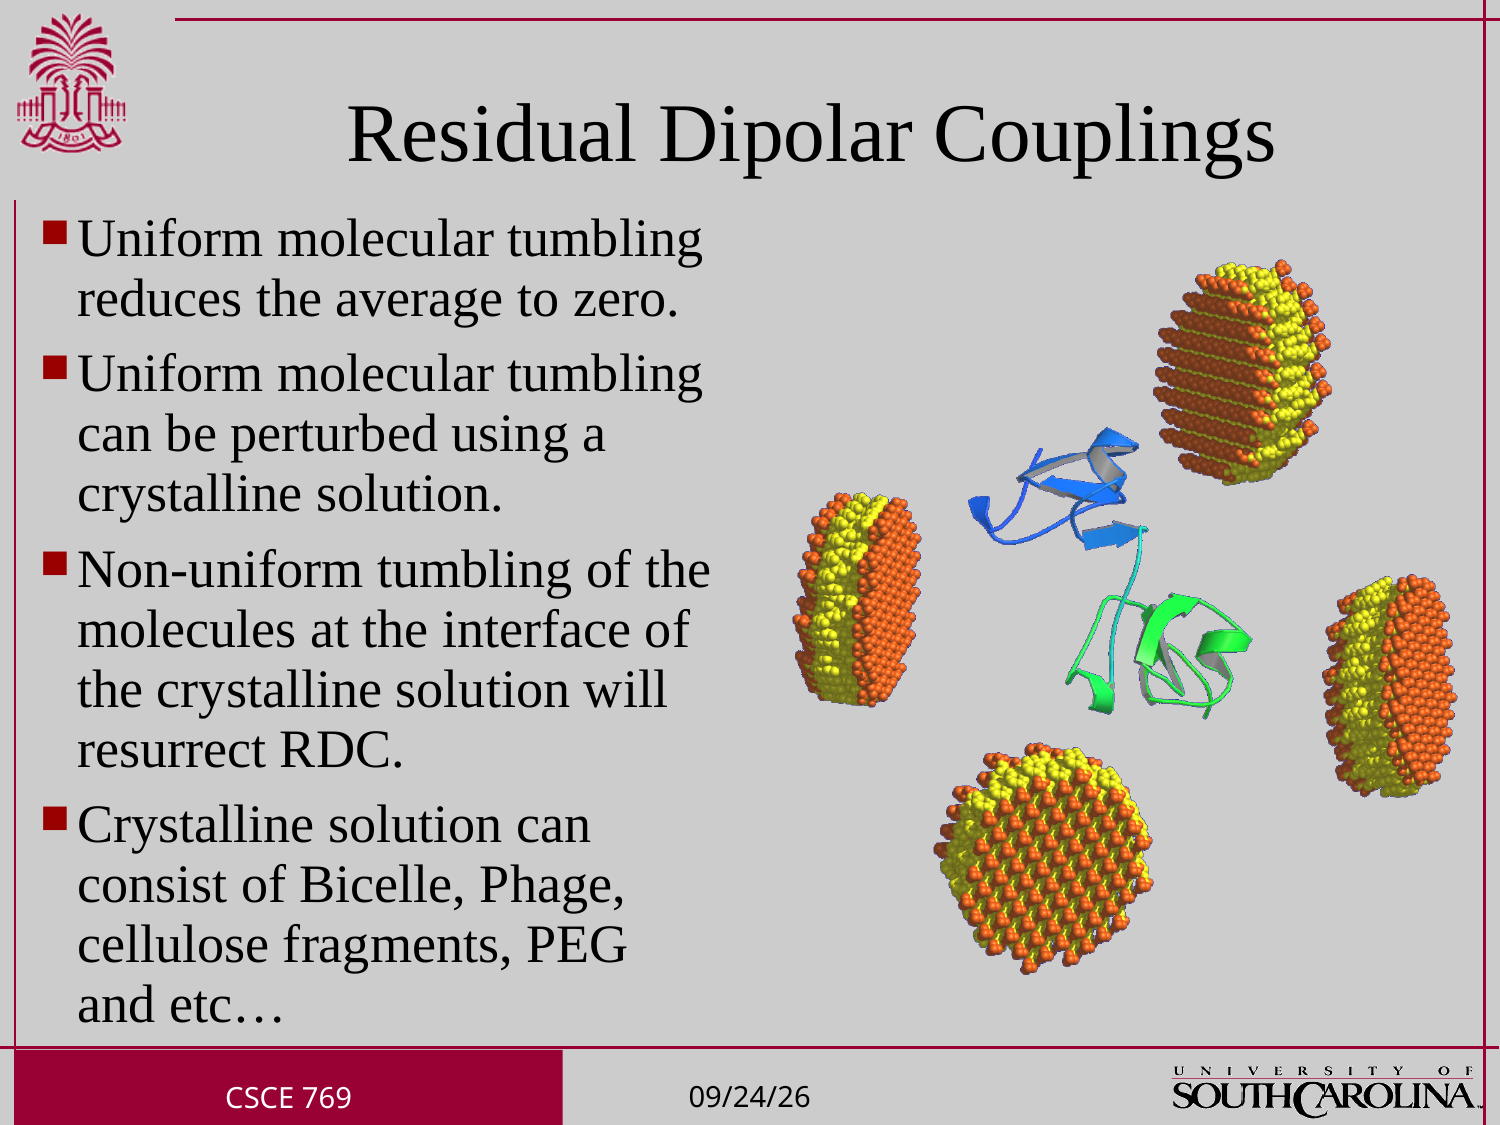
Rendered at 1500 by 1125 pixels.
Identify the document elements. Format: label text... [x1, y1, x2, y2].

list Uniform molecular tumbling reduces the average to zero. Uniform molecular tumbling can be perturbed using a crystalline solution. Non-uniform tumbling of the molecules at the interface of the crystalline solution will resurrect RDC. Crystalline solution can consist of Bicelle, Phage, cellulose fragments, PEG and etc… [24, 200, 733, 1043]
title Residual Dipolar Couplings [174, 9, 1450, 188]
picture [1162, 1049, 1483, 1125]
picture [12, 12, 131, 155]
picture [767, 229, 1476, 983]
